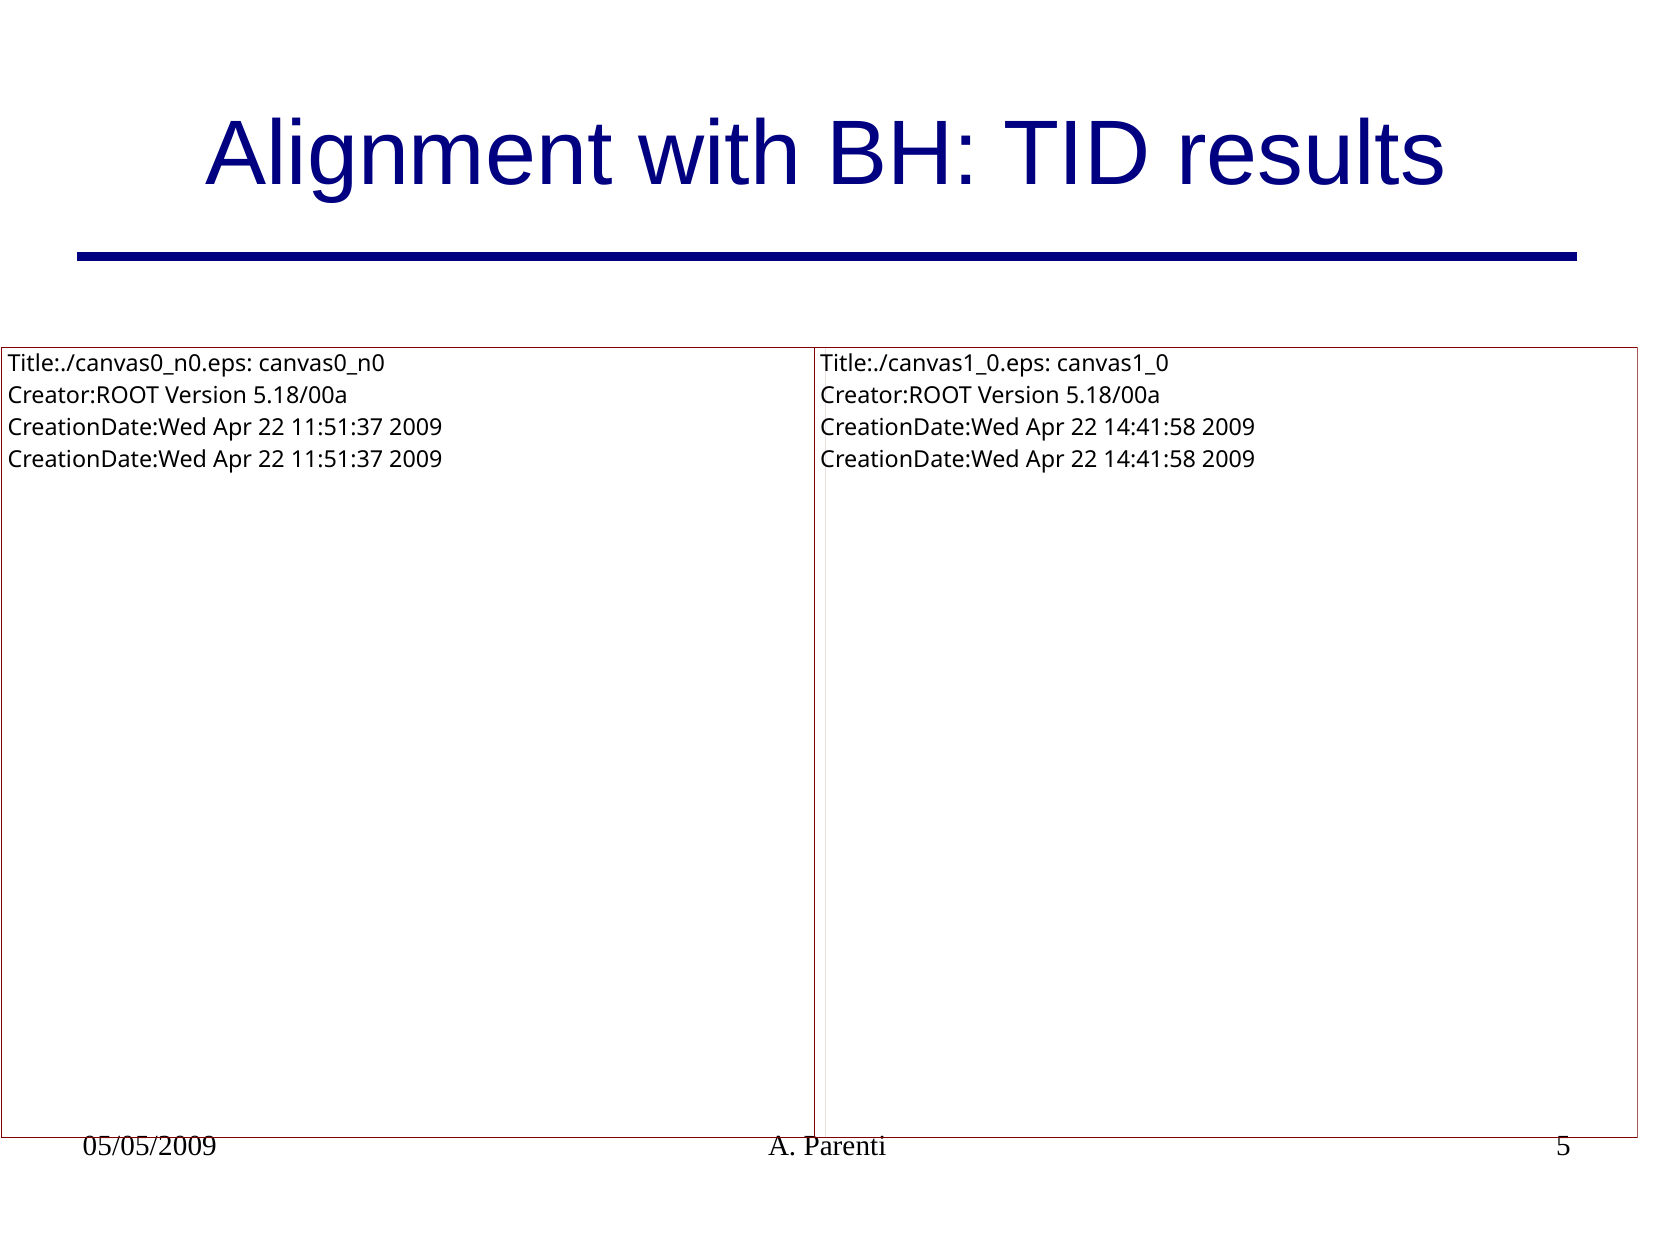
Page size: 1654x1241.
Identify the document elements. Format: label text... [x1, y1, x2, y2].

picture [0, 345, 1638, 1138]
title Alignment with BH: TID results [82, 49, 1571, 257]
